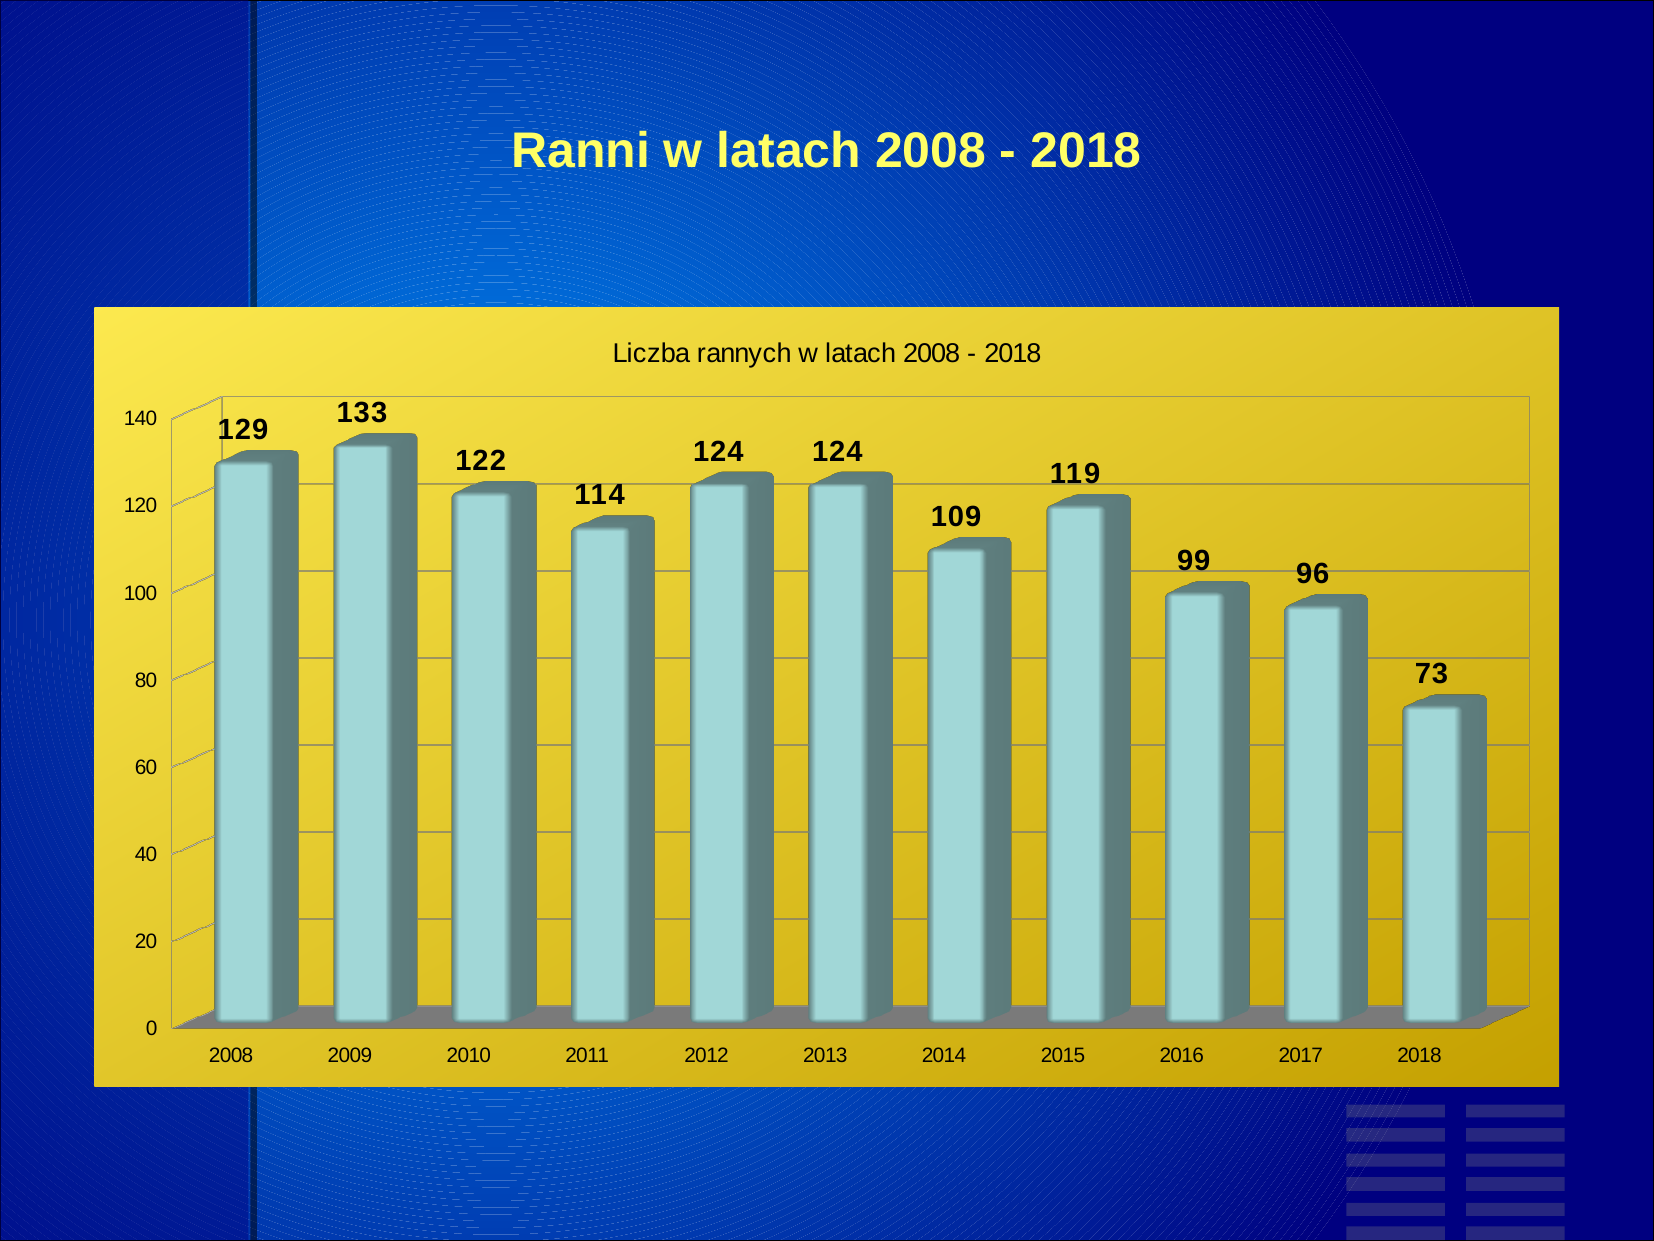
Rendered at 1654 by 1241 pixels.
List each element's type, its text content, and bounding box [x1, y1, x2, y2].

chart [94, 307, 1560, 1087]
title Ranni w latach 2008 - 2018 [82, 47, 1571, 253]
